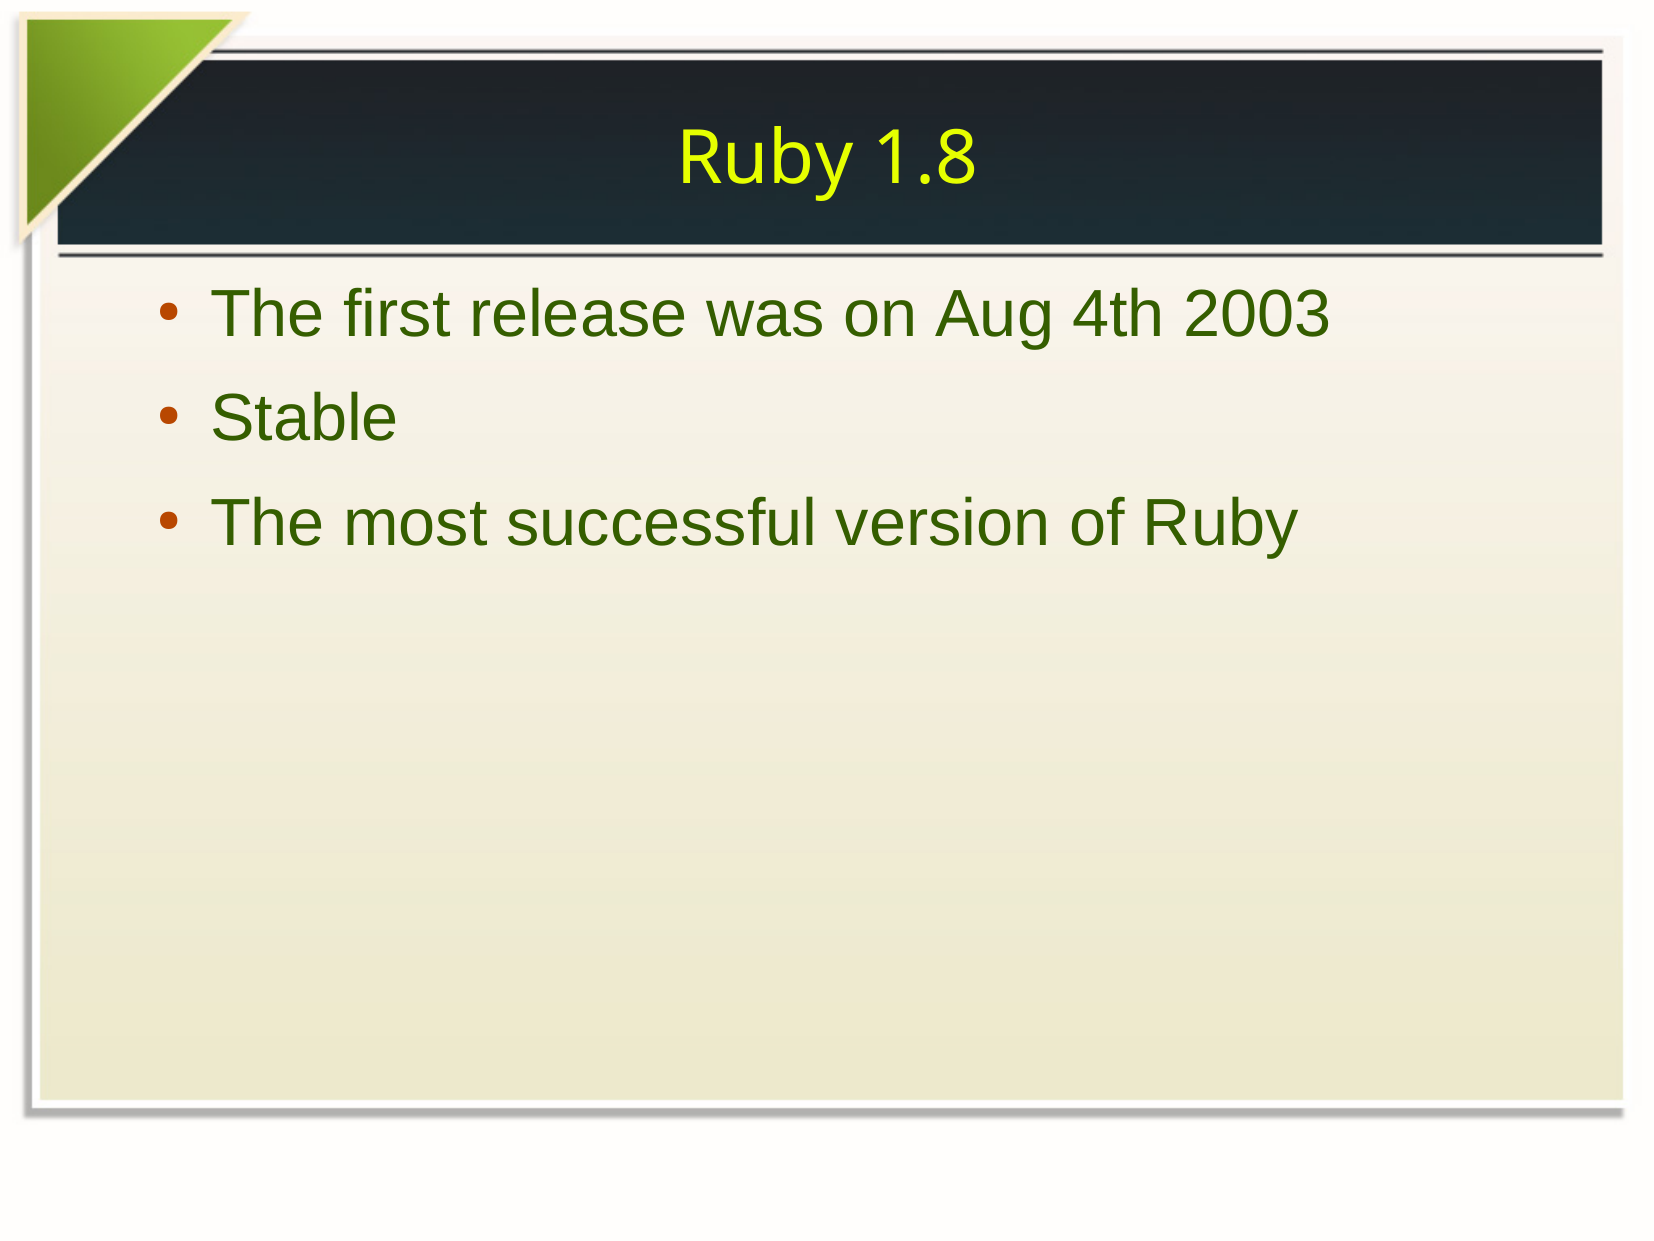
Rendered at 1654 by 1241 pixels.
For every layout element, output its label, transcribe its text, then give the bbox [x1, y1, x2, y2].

list The first release was on Aug 4th 2003 Stable The most successful version of Ruby [121, 276, 1534, 1087]
title Ruby 1.8 [121, 73, 1534, 237]
picture [0, 0, 1654, 1241]
